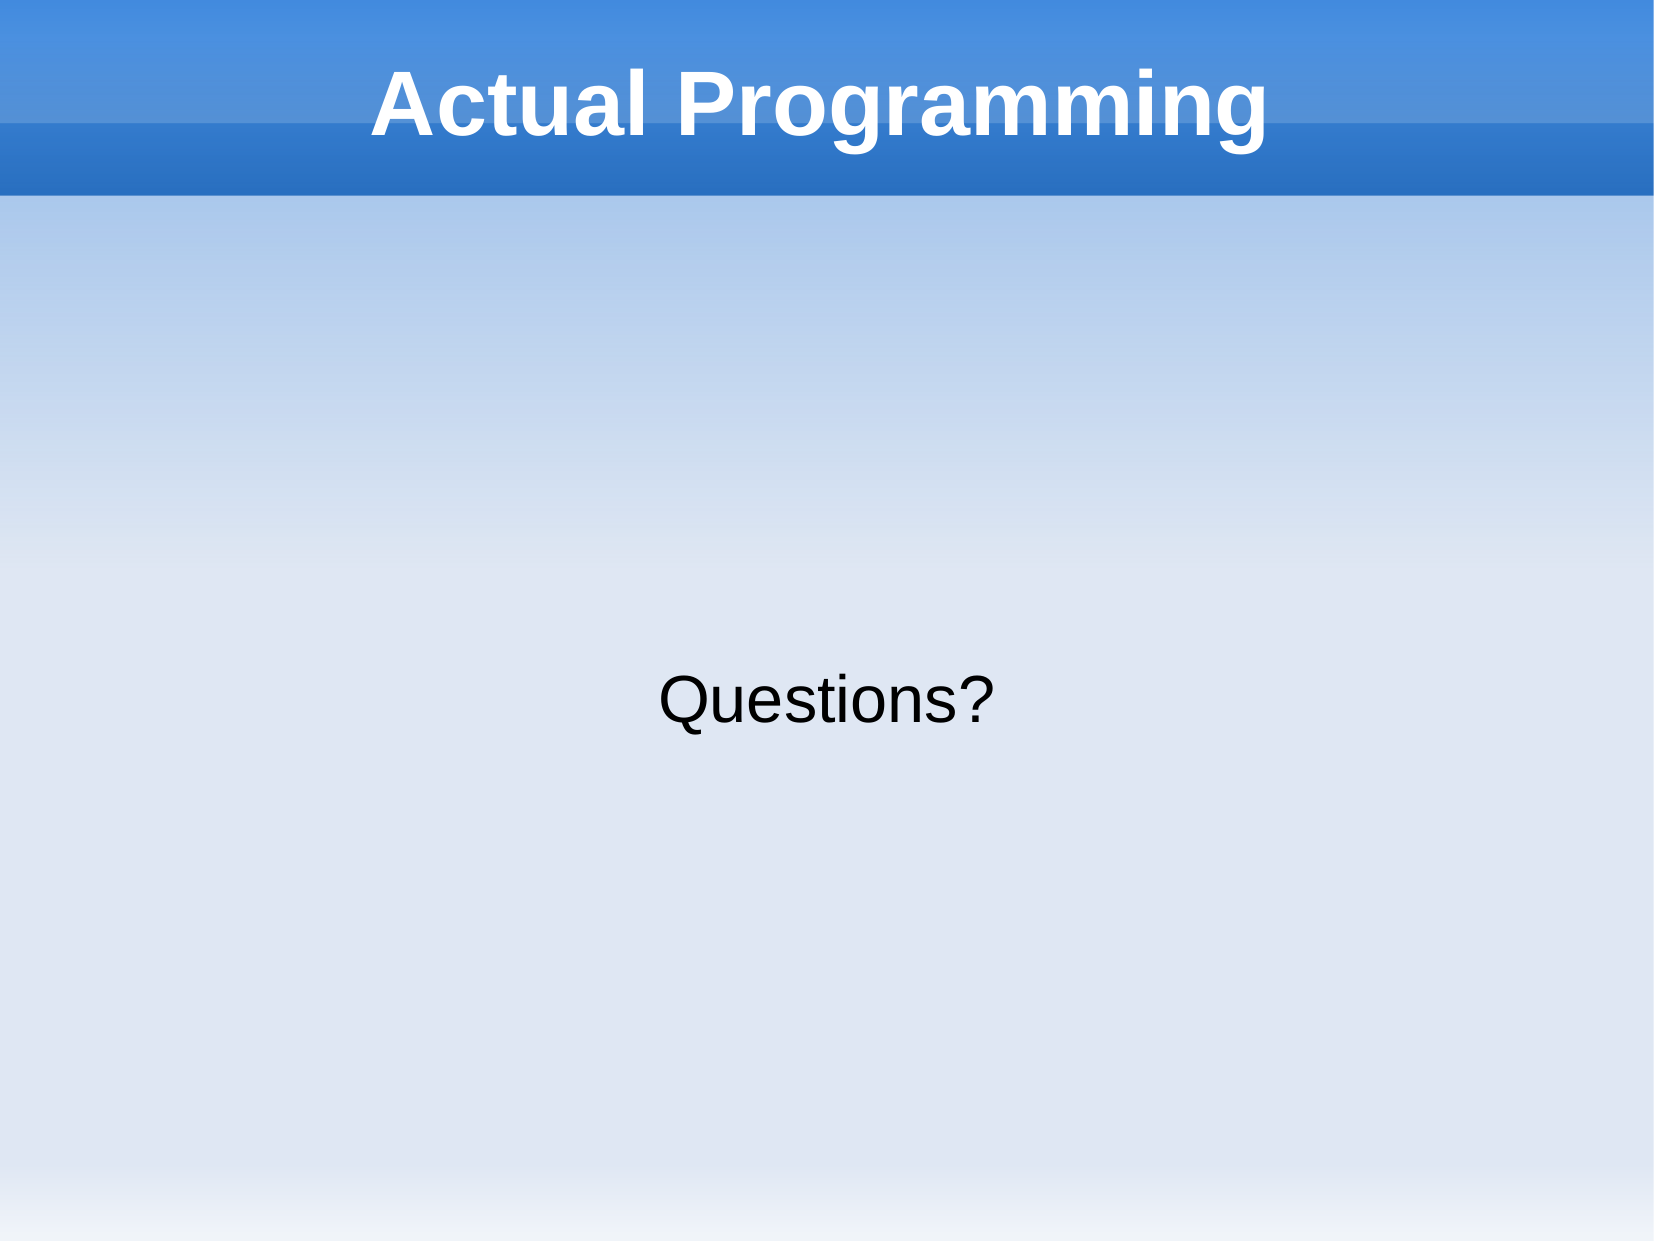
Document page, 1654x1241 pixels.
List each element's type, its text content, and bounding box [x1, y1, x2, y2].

picture [0, 0, 1654, 1241]
subtitle Questions? [82, 290, 1571, 1109]
title Actual Programming [76, 0, 1565, 208]
